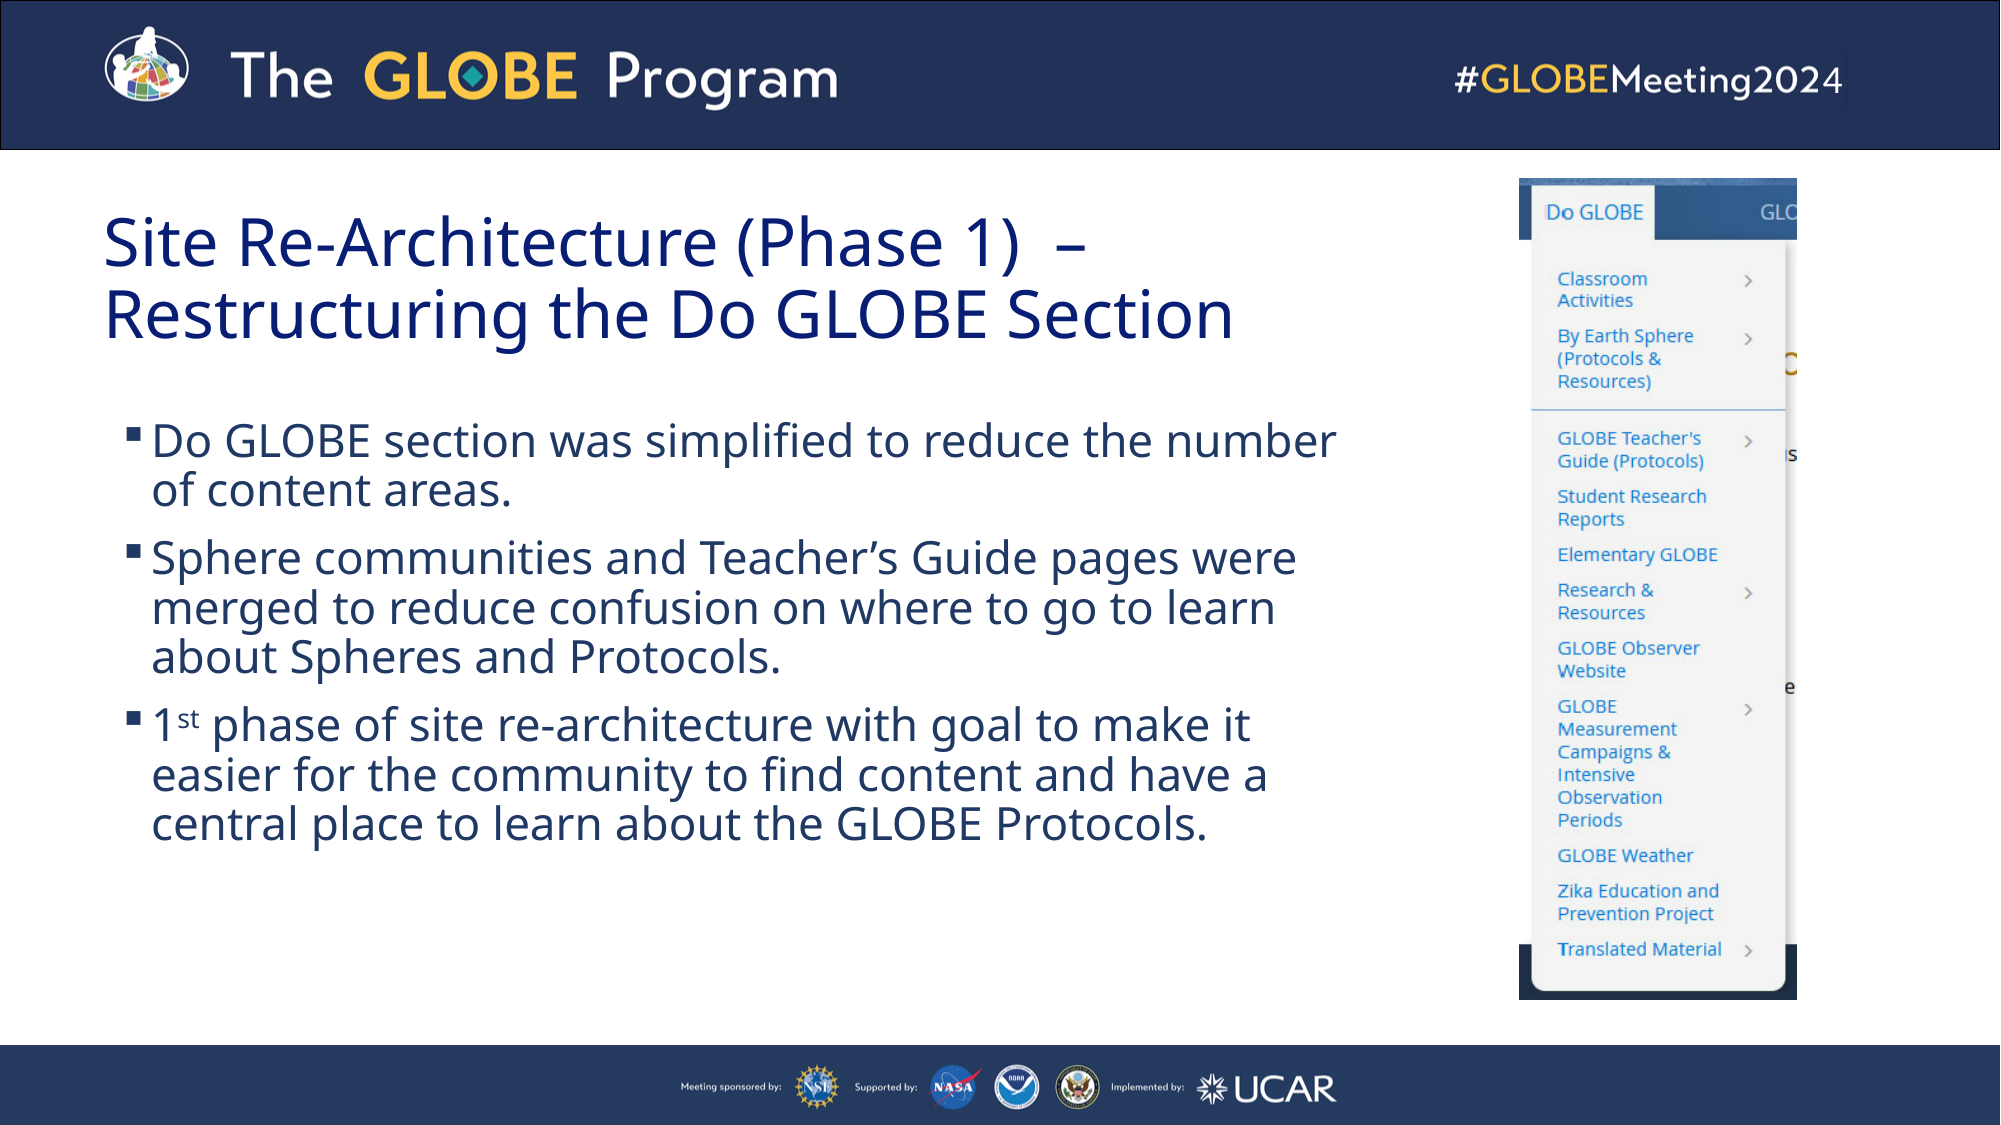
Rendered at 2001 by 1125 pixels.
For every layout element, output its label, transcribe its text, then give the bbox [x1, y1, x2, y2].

picture [1519, 178, 1797, 1000]
list Do GLOBE section was simplified to reduce the number of content areas. Sphere communities and Teacher’s Guide pages were merged to reduce confusion on where to go to learn about Spheres and Protocols. 1st phase of site re-architecture with goal to make it easier for the community to find content and have a central place to learn about the GLOBE Protocols. [107, 410, 1401, 968]
picture [1, 1, 1999, 149]
picture [0, 1045, 2000, 1125]
text_box Site Re-Architecture (Phase 1) – Restructuring the Do GLOBE Section [88, 201, 1382, 285]
